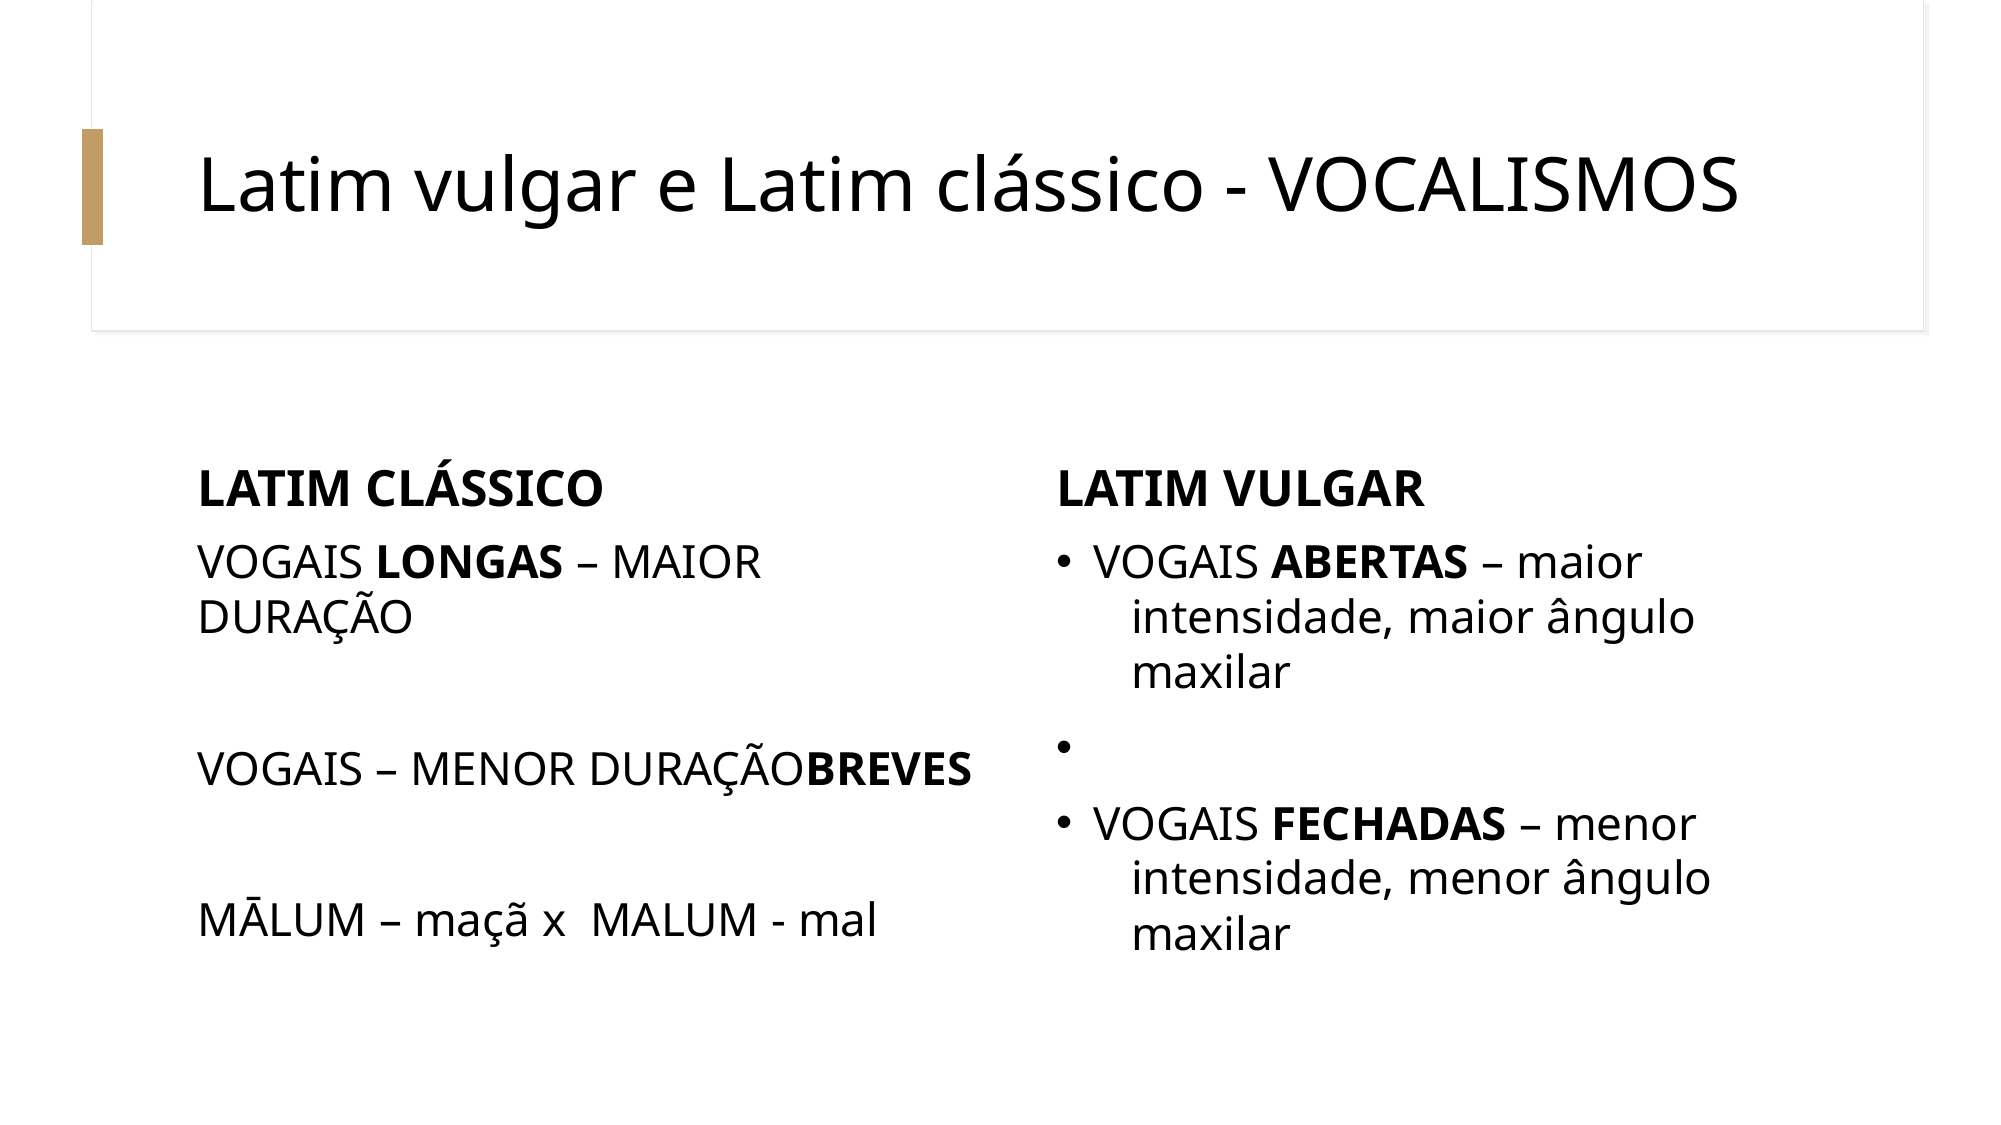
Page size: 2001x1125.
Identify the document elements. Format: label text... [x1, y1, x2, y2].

list LATIM VULGAR [1041, 389, 1852, 525]
list VOGAIS ABERTAS – maior intensidade, maior ângulo maxilar VOGAIS FECHADAS – menor intensidade, menor ângulo maxilar [1041, 525, 1852, 1013]
list VOGAIS LONGAS – MAIOR DURAÇÃO VOGAIS – MENOR DURAÇÃOBREVES MĀLUM – maçã x MALUM - mal [183, 525, 994, 1013]
title Latim vulgar e Latim clássico - VOCALISMOS [183, 90, 1852, 284]
list LATIM CLÁSSICO [183, 389, 994, 525]
